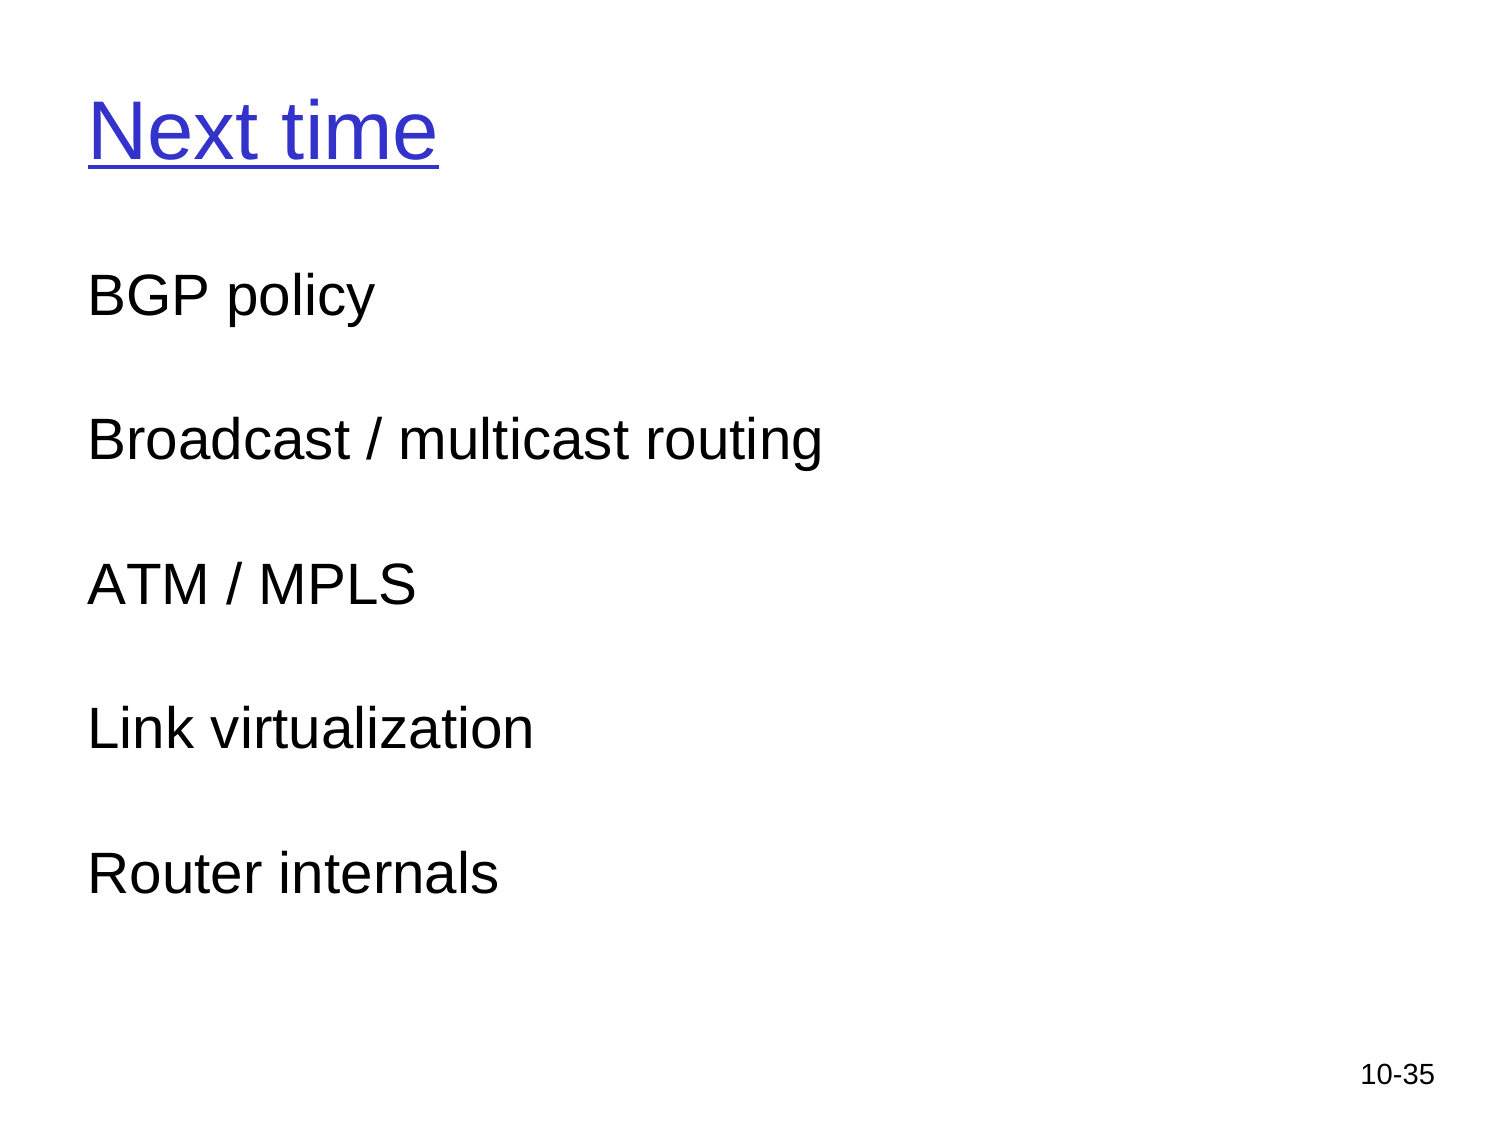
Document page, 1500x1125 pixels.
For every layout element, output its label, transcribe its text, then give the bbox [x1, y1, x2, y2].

title Next time [87, 23, 1363, 239]
list BGP policy Broadcast / multicast routing ATM / MPLS Link virtualization Router internals [87, 262, 1363, 1026]
